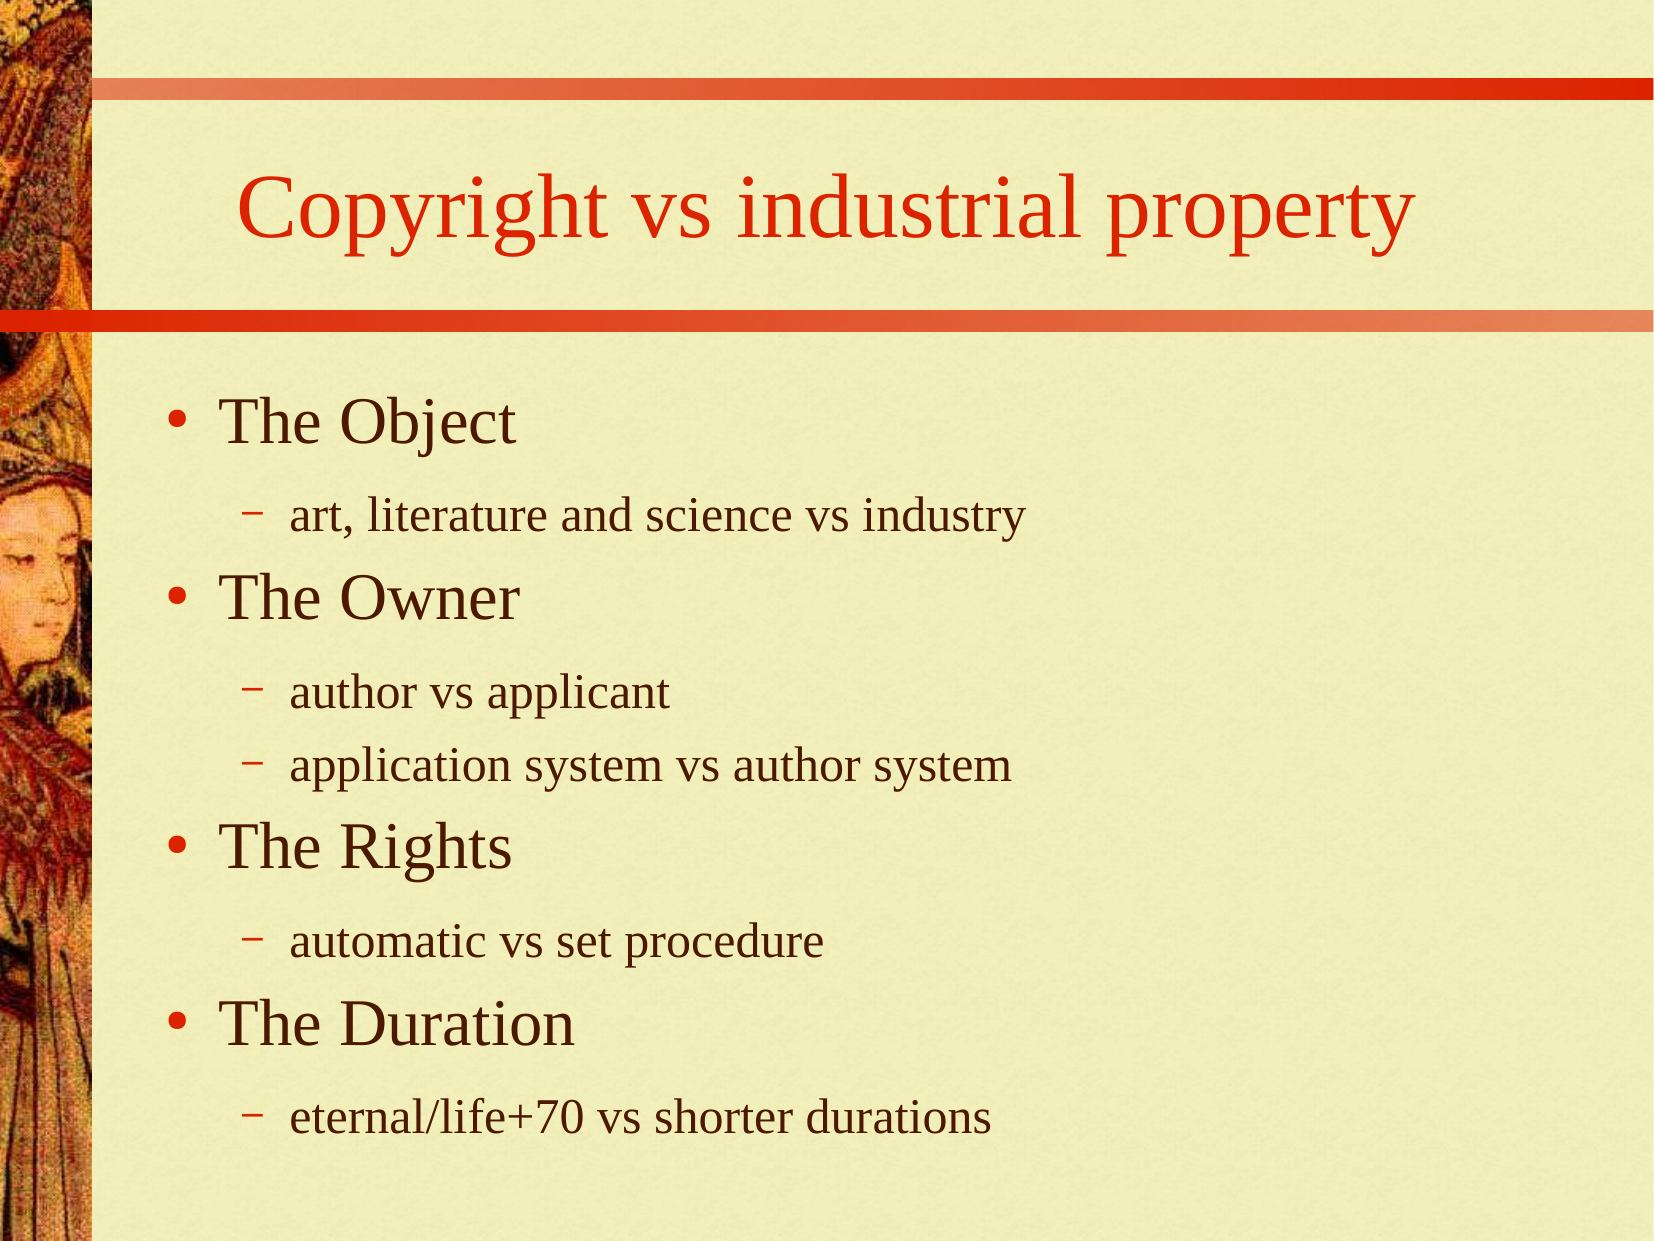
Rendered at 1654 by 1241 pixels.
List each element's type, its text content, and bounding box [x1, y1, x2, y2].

list The Object art, literature and science vs industry The Owner author vs applicant application system vs author system The Rights automatic vs set procedure The Duration eternal/life+70 vs shorter durations [147, 383, 1560, 1166]
picture [0, 332, 1654, 1241]
title Copyright vs industrial property [121, 102, 1534, 311]
picture [0, 0, 1654, 310]
